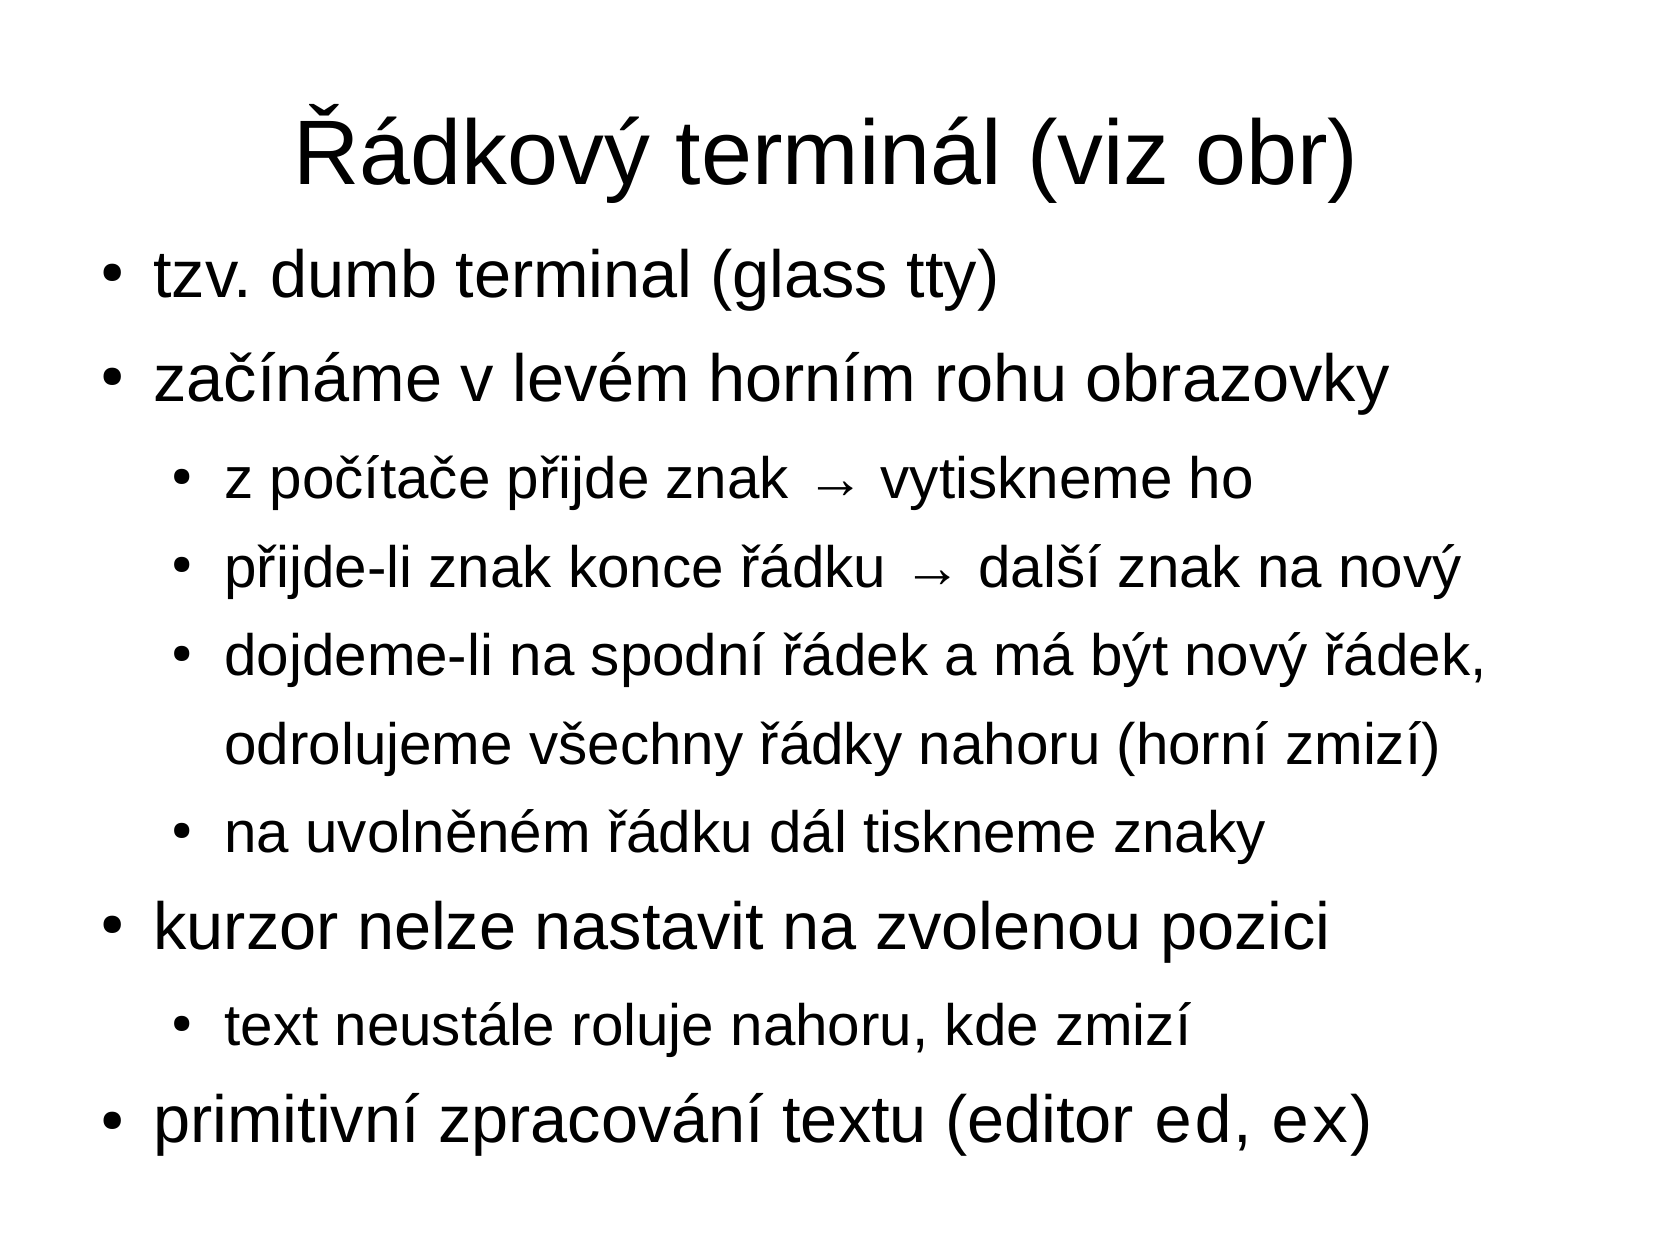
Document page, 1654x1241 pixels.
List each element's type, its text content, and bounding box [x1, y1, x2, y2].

title Řádkový terminál (viz obr) [82, 56, 1571, 237]
list tzv. dumb terminal (glass tty) začínáme v levém horním rohu obrazovky z počítače přijde znak → vytiskneme ho přijde-li znak konce řádku → další znak na nový dojdeme-li na spodní řádek a má být nový řádek, odrolujeme všechny řádky nahoru (horní zmizí) na uvolněném řádku dál tiskneme znaky kurzor nelze nastavit na zvolenou pozici text neustále roluje nahoru, kde zmizí primitivní zpracování textu (editor ed, ex) [82, 237, 1571, 1161]
